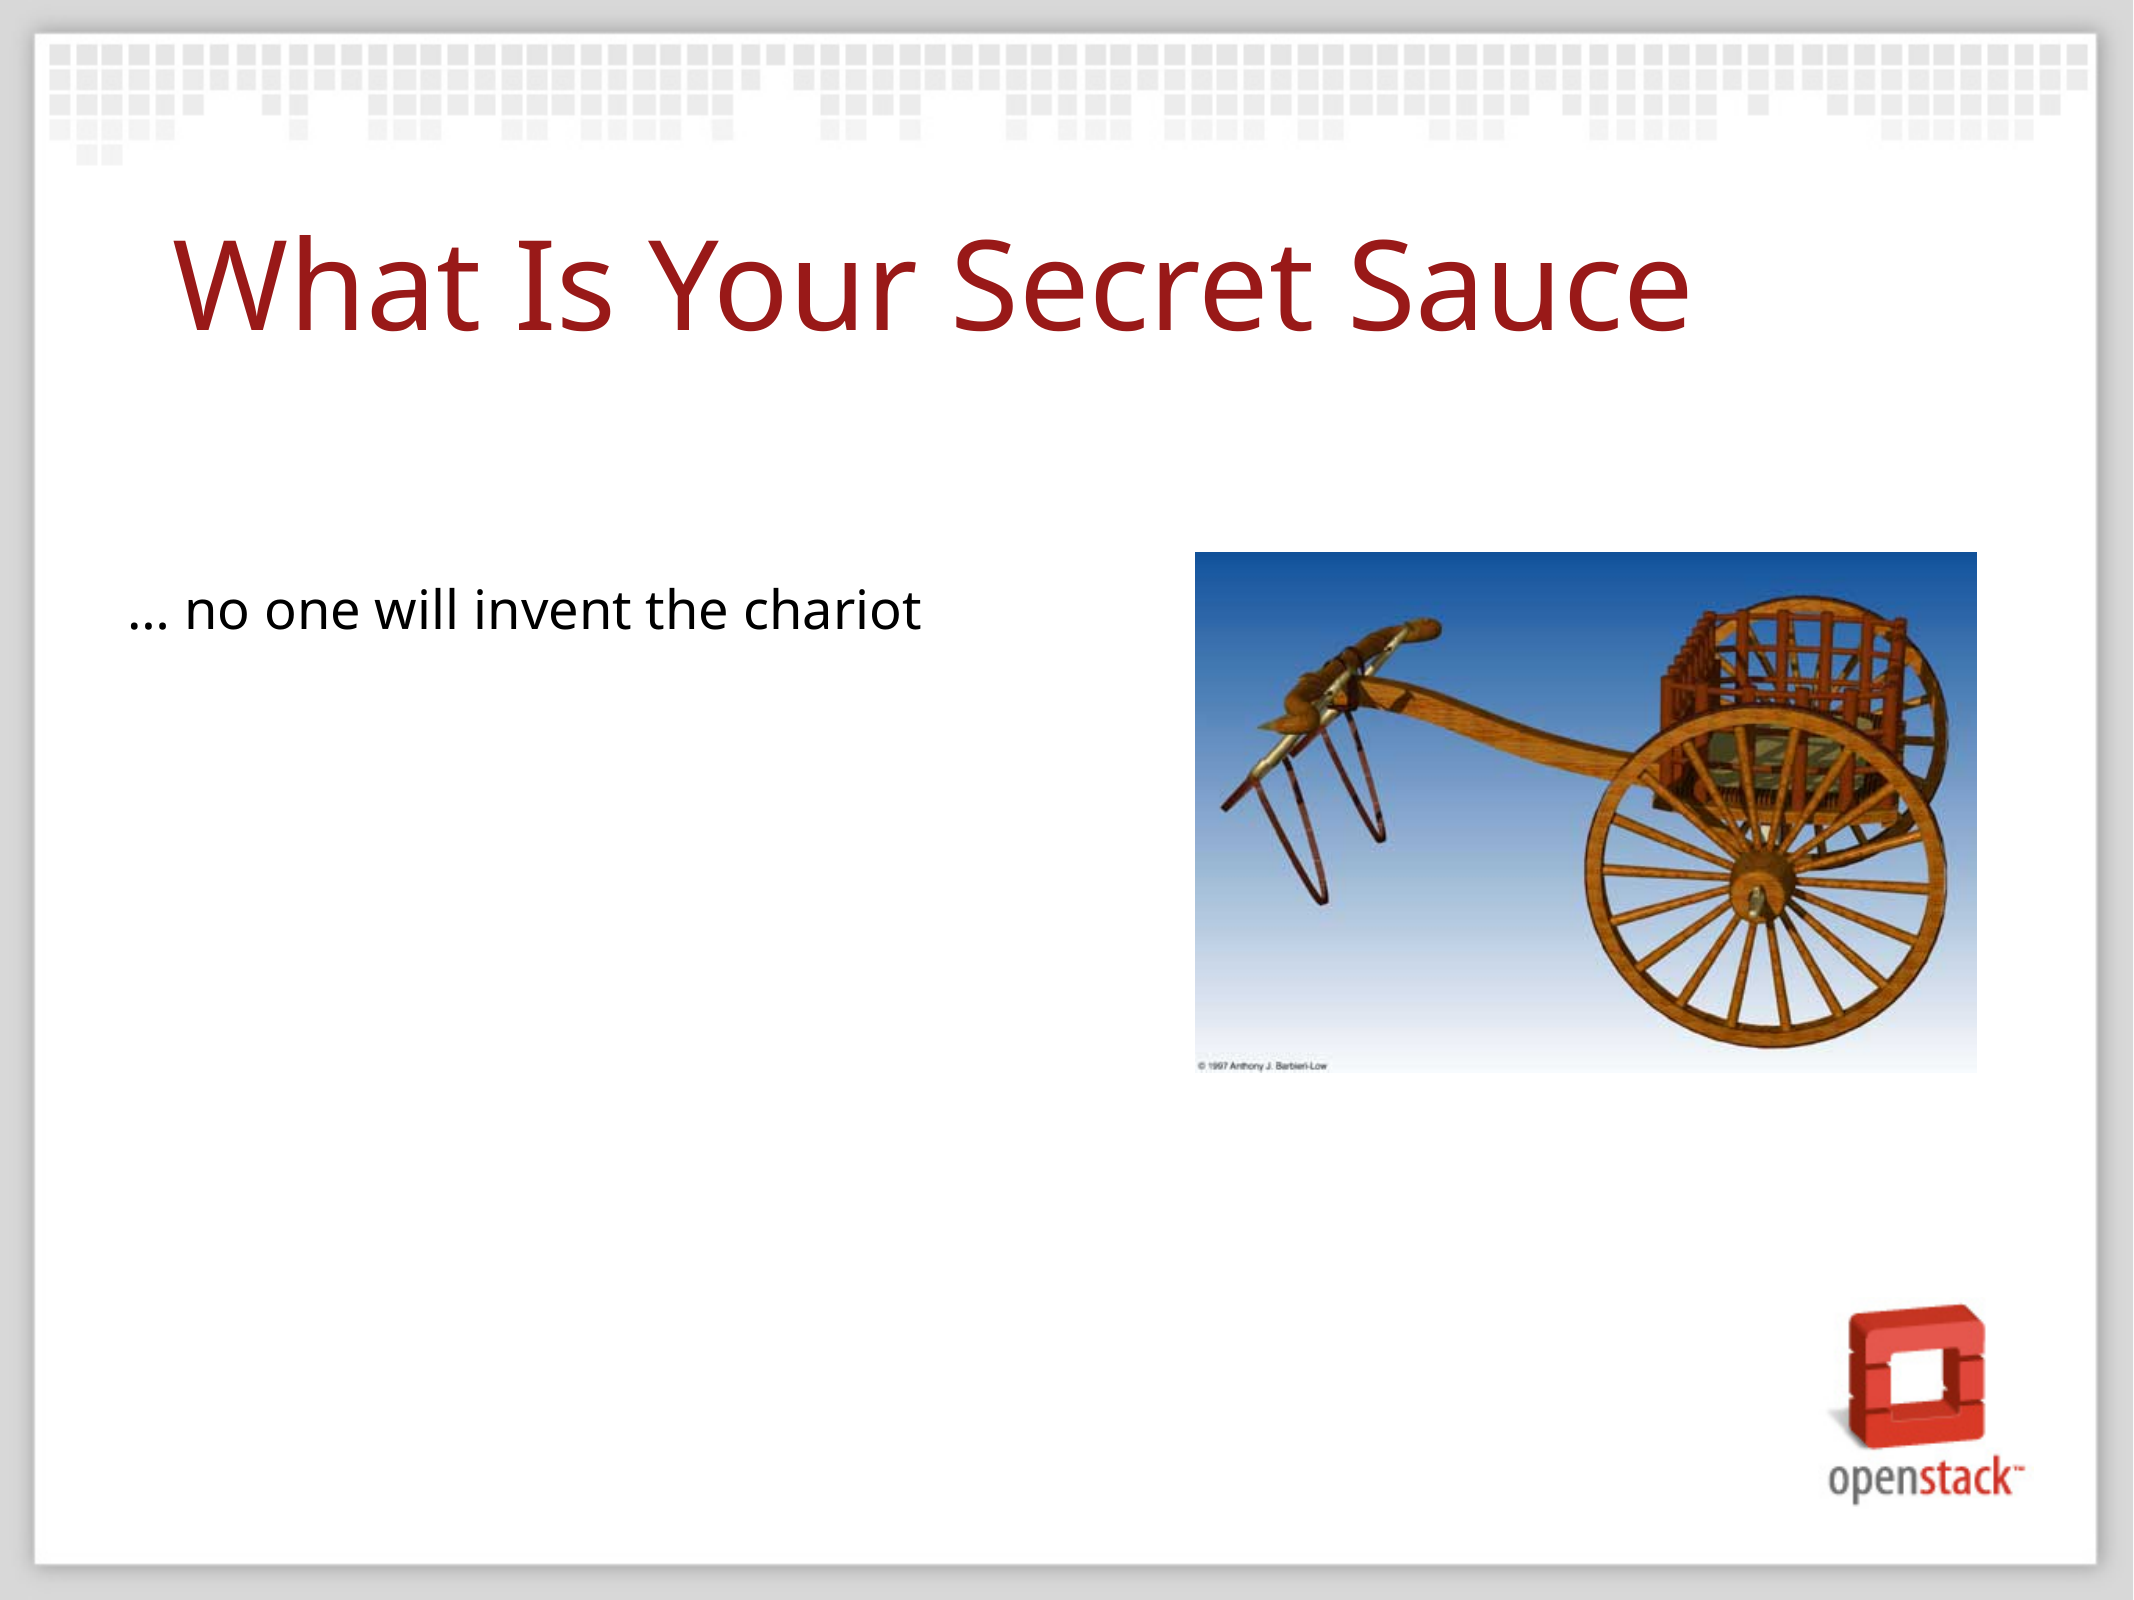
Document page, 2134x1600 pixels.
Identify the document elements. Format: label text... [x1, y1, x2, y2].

title What Is Your Secret Sauce [164, 196, 1969, 756]
picture [0, 0, 2134, 1600]
text_box … no one will invent the chariot [112, 568, 1126, 1394]
